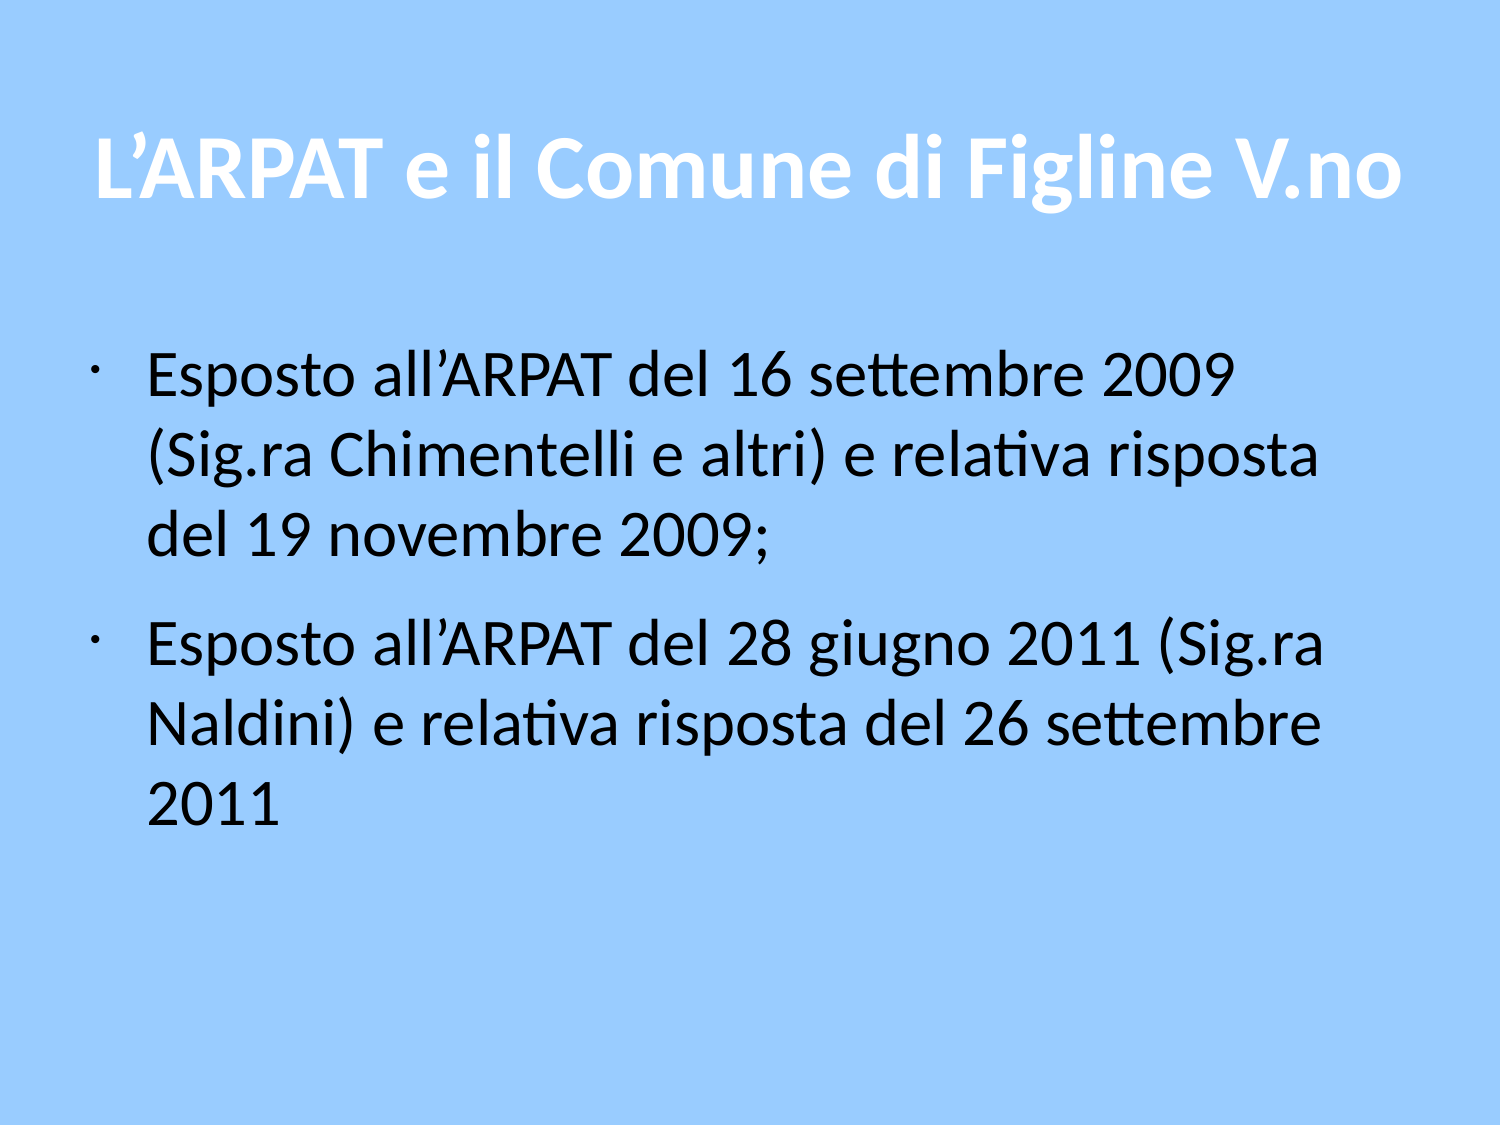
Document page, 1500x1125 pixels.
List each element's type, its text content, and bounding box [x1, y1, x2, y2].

title L’ARPAT e il Comune di Figline V.no [75, 91, 1425, 279]
list Esposto all’ARPAT del 16 settembre 2009 (Sig.ra Chimentelli e altri) e relativa risposta del 19 novembre 2009; Esposto all’ARPAT del 28 giugno 2011 (Sig.ra Naldini) e relativa risposta del 26 settembre 2011 [75, 314, 1425, 1080]
